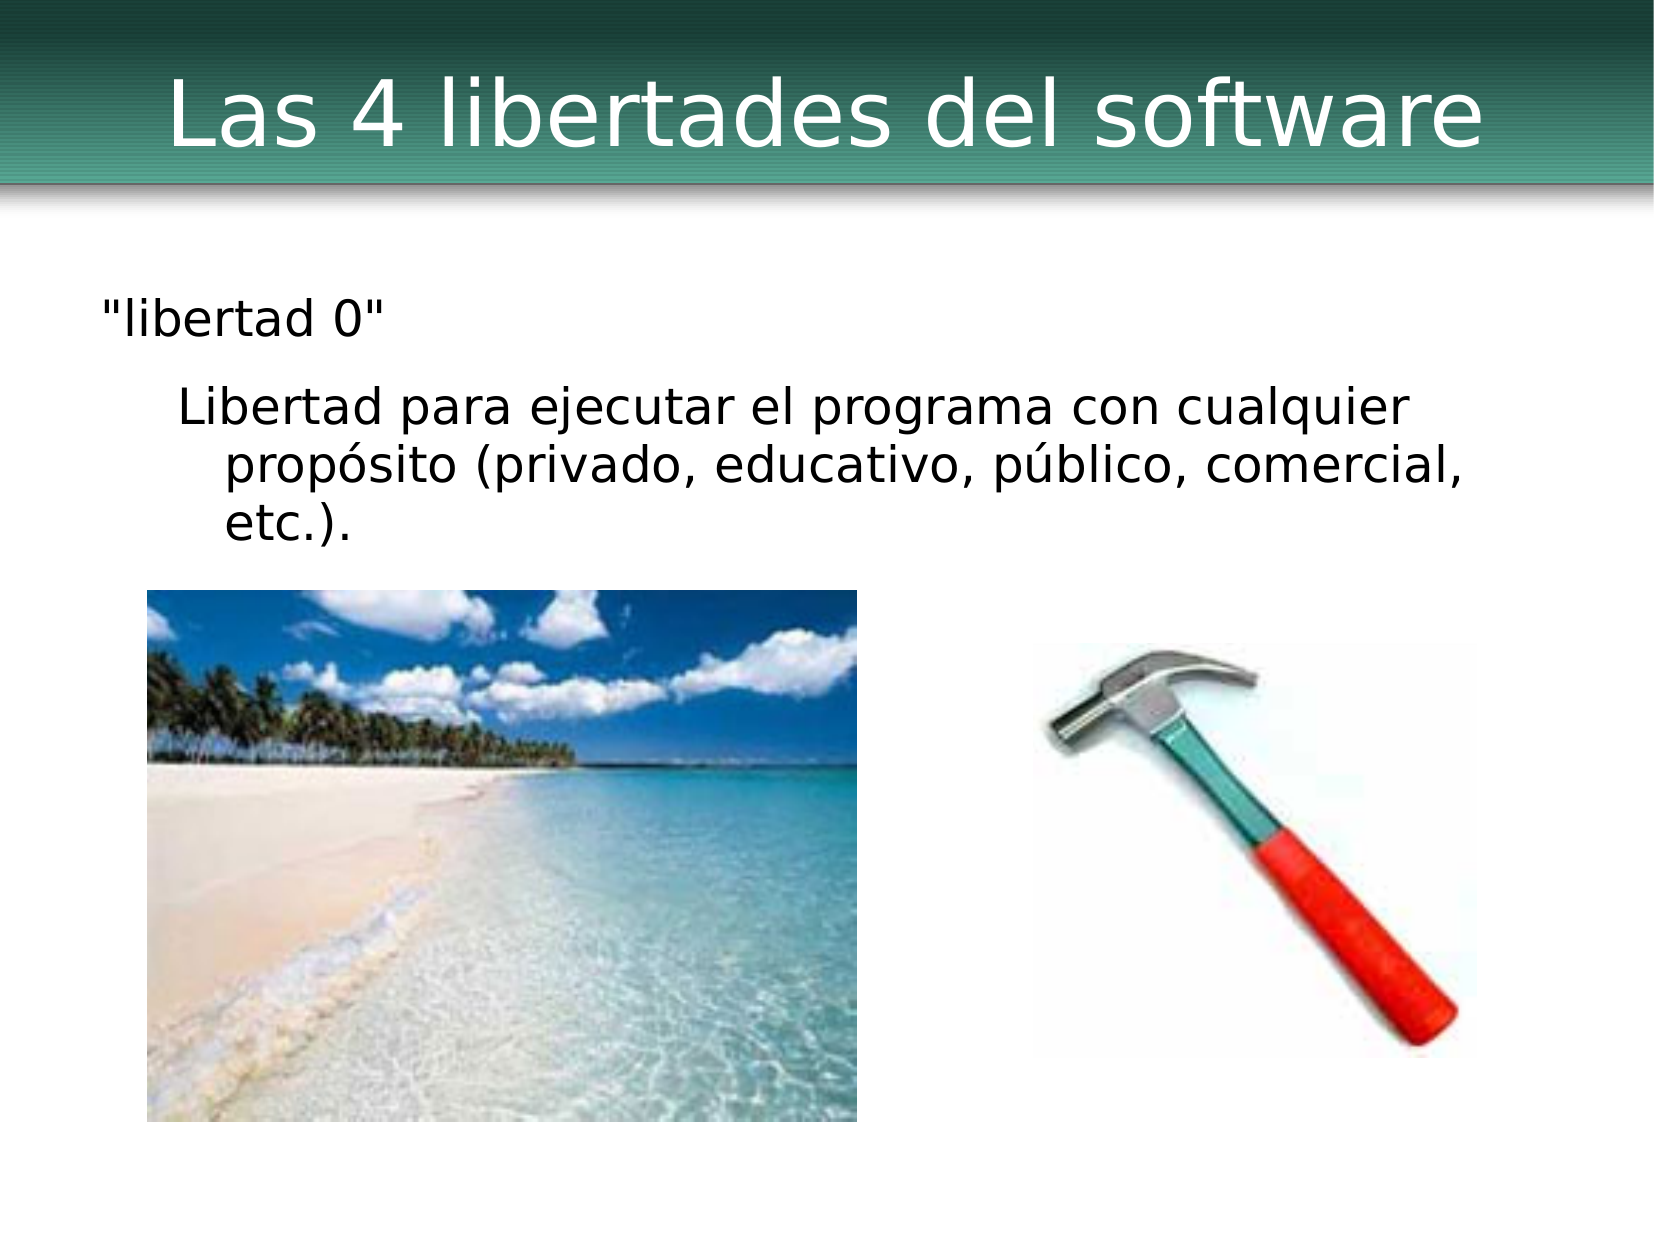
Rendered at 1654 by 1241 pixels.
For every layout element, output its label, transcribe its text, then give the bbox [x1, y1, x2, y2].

picture [147, 590, 857, 1123]
picture [1033, 643, 1477, 1058]
title Las 4 libertades del software [82, 11, 1571, 219]
list "libertad 0" Libertad para ejecutar el programa con cualquier propósito (privado, educativo, público, comercial, etc.). [82, 290, 1571, 1094]
picture [0, 0, 1654, 225]
